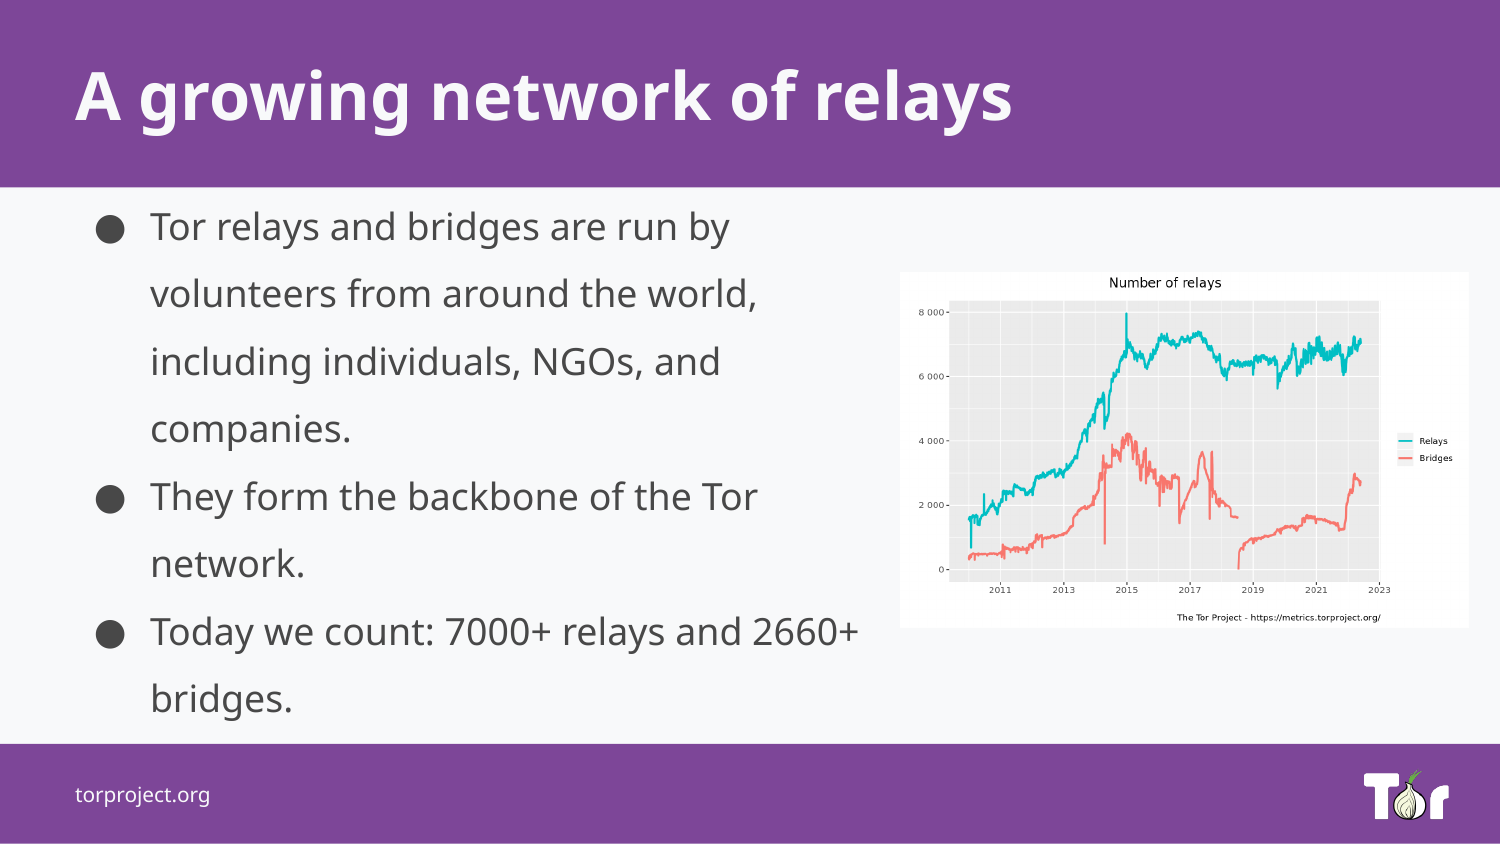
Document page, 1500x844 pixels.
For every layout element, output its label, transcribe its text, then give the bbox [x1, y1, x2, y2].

title A growing network of relays [75, 46, 1436, 141]
picture [900, 272, 1469, 628]
list Tor relays and bridges are run by volunteers from around the world, including individuals, NGOs, and companies. They form the backbone of the Tor network. Today we count: 7000+ relays and 2660+ bridges. [75, 187, 888, 713]
picture [1364, 768, 1449, 820]
